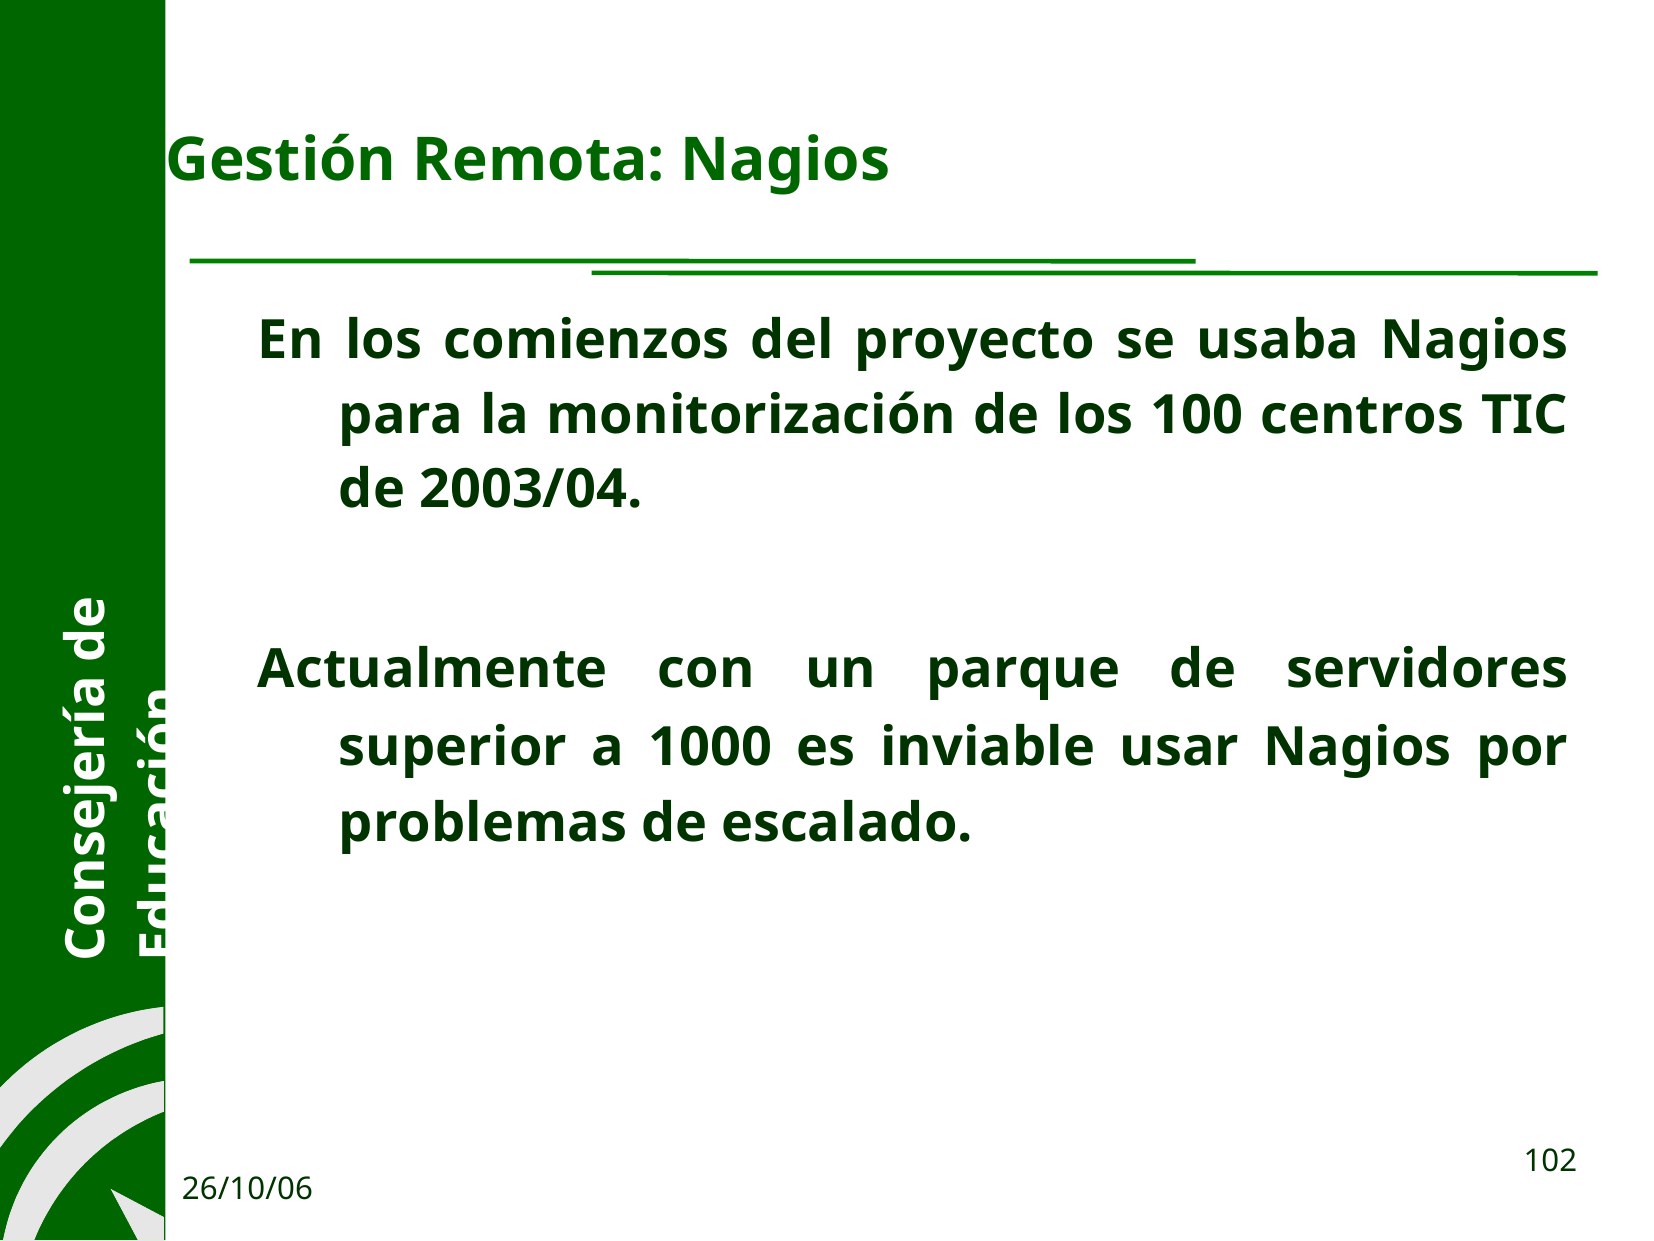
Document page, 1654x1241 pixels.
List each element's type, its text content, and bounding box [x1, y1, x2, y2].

title Gestión Remota: Nagios [165, 53, 1654, 261]
list En los comienzos del proyecto se usaba Nagios para la monitorización de los 100 centros TIC de 2003/04. Actualmente con un parque de servidores superior a 1000 es inviable usar Nagios por problemas de escalado. [177, 301, 1570, 1121]
